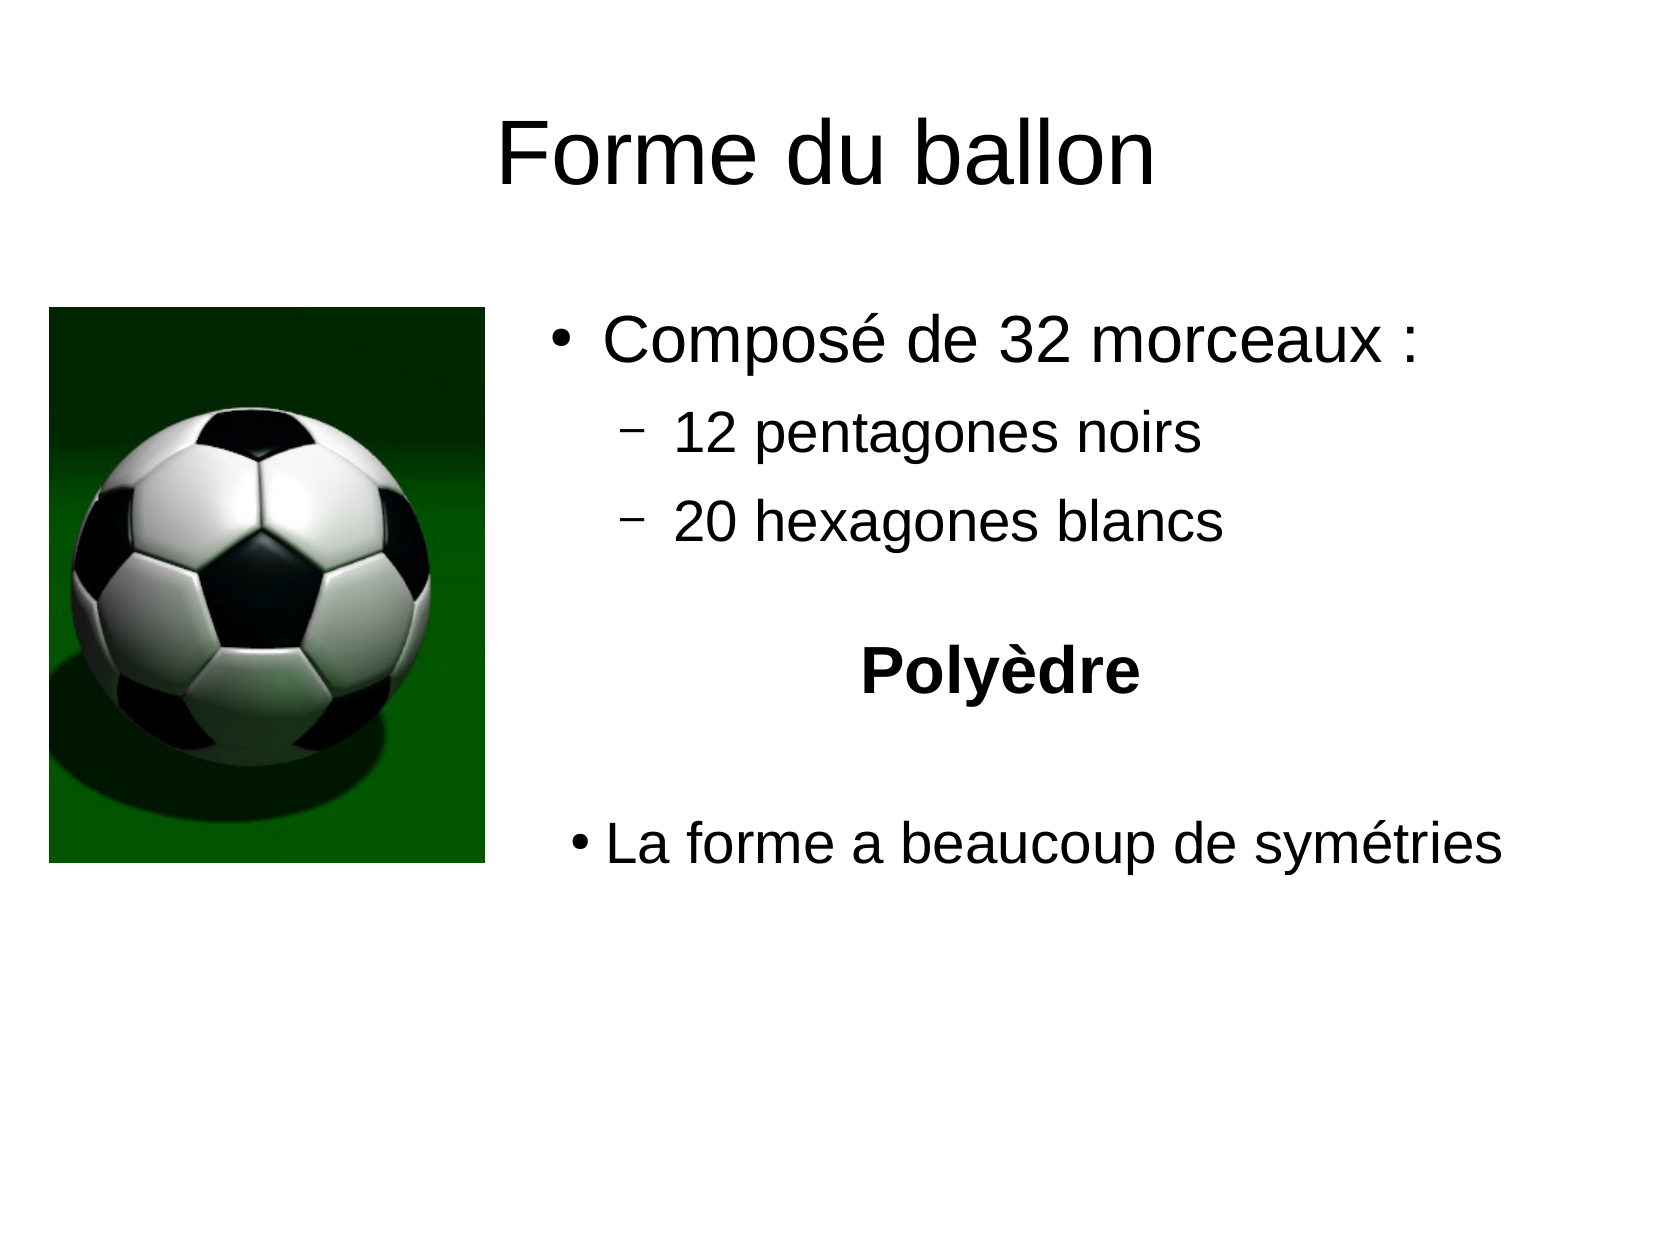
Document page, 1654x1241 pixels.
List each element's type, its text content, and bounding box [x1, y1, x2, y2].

title Forme du ballon [82, 49, 1571, 257]
text_box Polyèdre [826, 625, 1176, 716]
list Composé de 32 morceaux : 12 pentagones noirs 20 hexagones blancs [531, 301, 1607, 721]
picture [49, 307, 485, 863]
text_box La forme a beaucoup de symétries [555, 803, 1537, 884]
